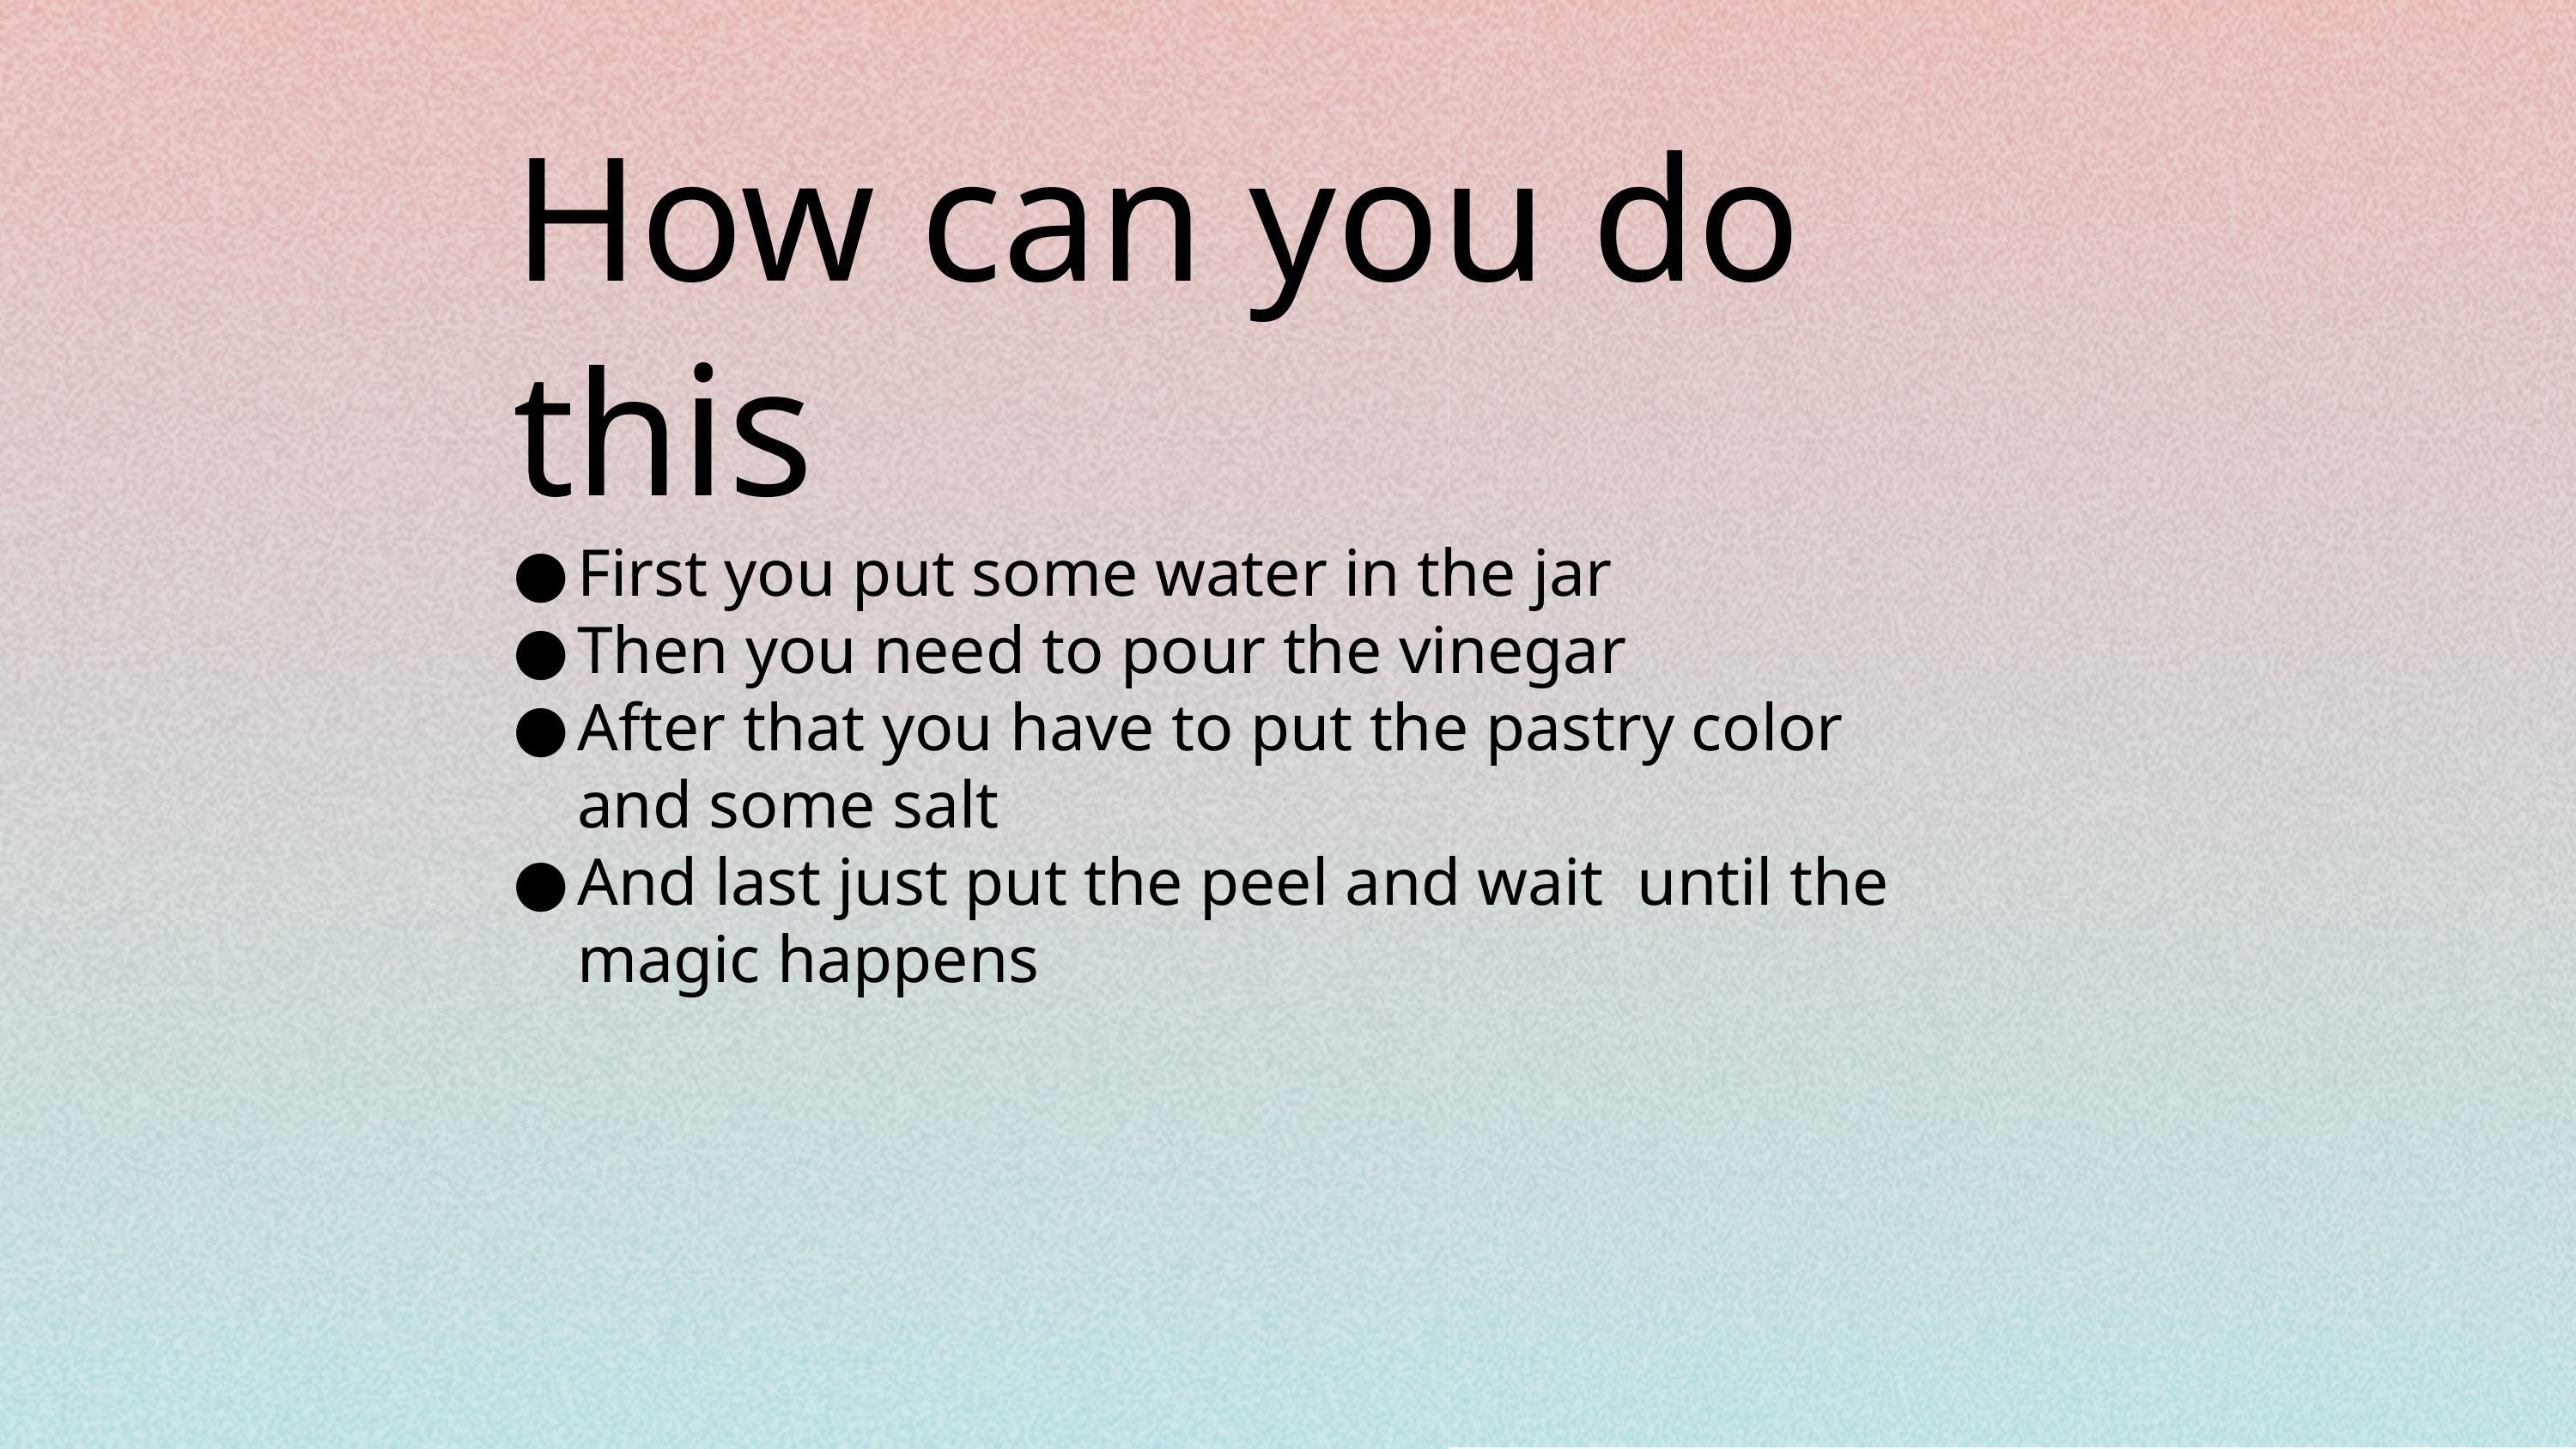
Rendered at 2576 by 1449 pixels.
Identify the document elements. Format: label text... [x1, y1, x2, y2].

text_box How can you do this First you put some water in the jar Then you need to pour the vinegar After that you have to put the pastry color and some salt And last just put the peel and wait until the magic happens [500, 96, 1912, 397]
picture [0, 0, 2576, 1449]
